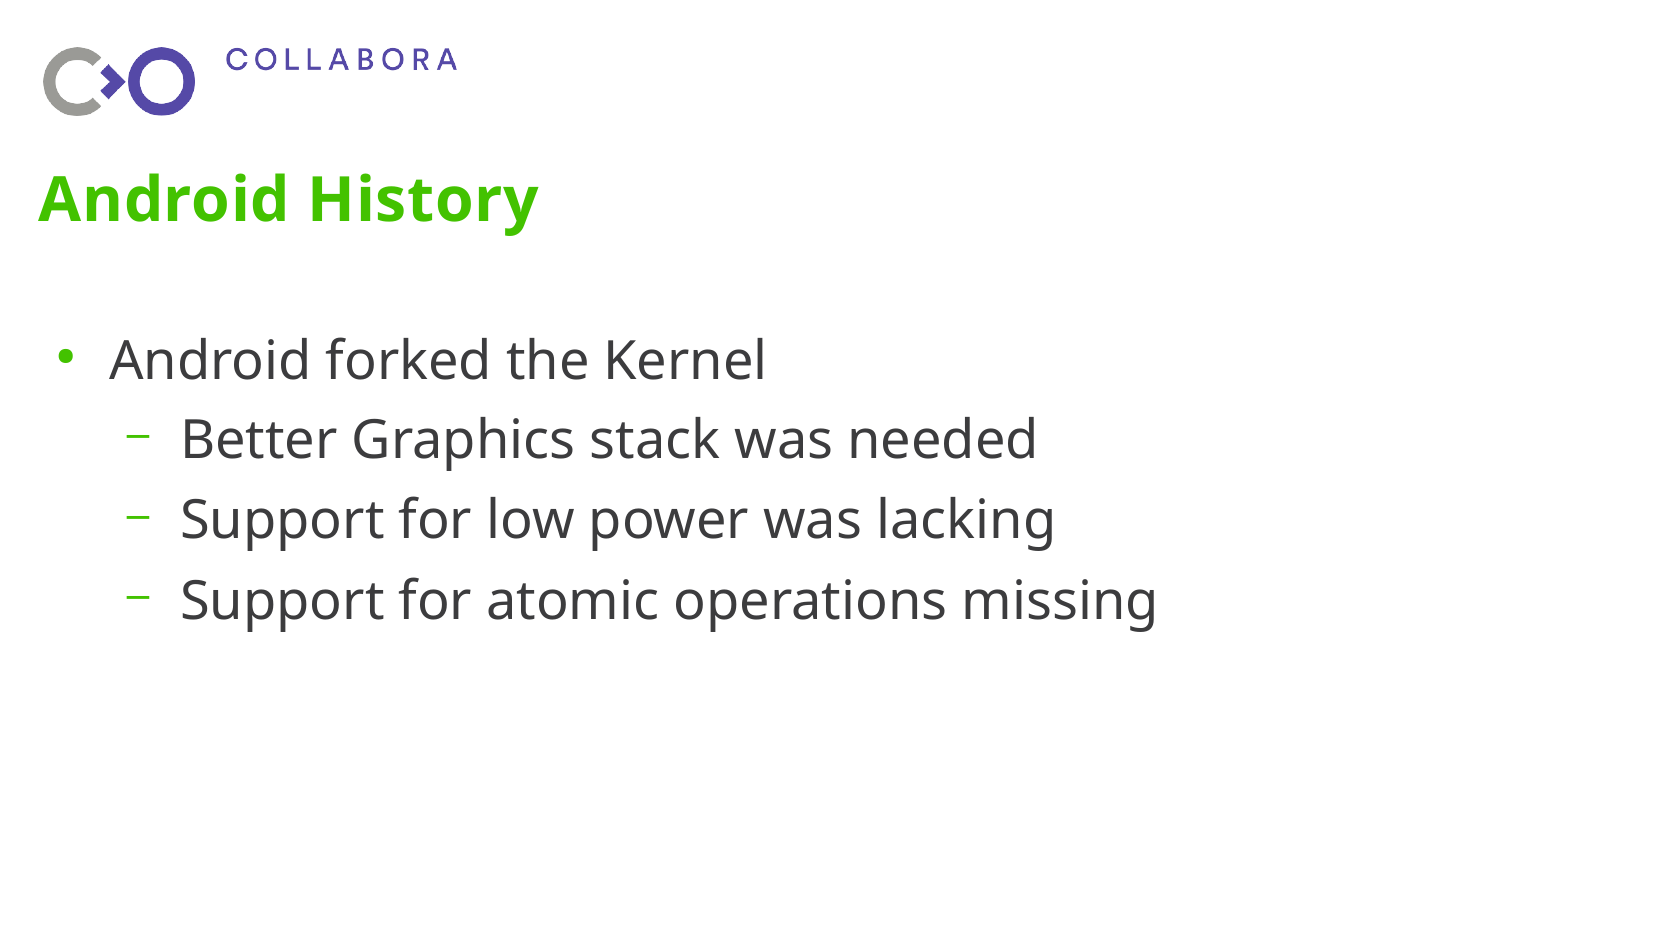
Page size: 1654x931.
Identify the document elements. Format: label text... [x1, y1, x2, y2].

title Android History [38, 159, 1614, 216]
picture [43, 47, 457, 116]
list Android forked the Kernel Better Graphics stack was needed Support for low power was lacking Support for atomic operations missing [38, 325, 1614, 581]
